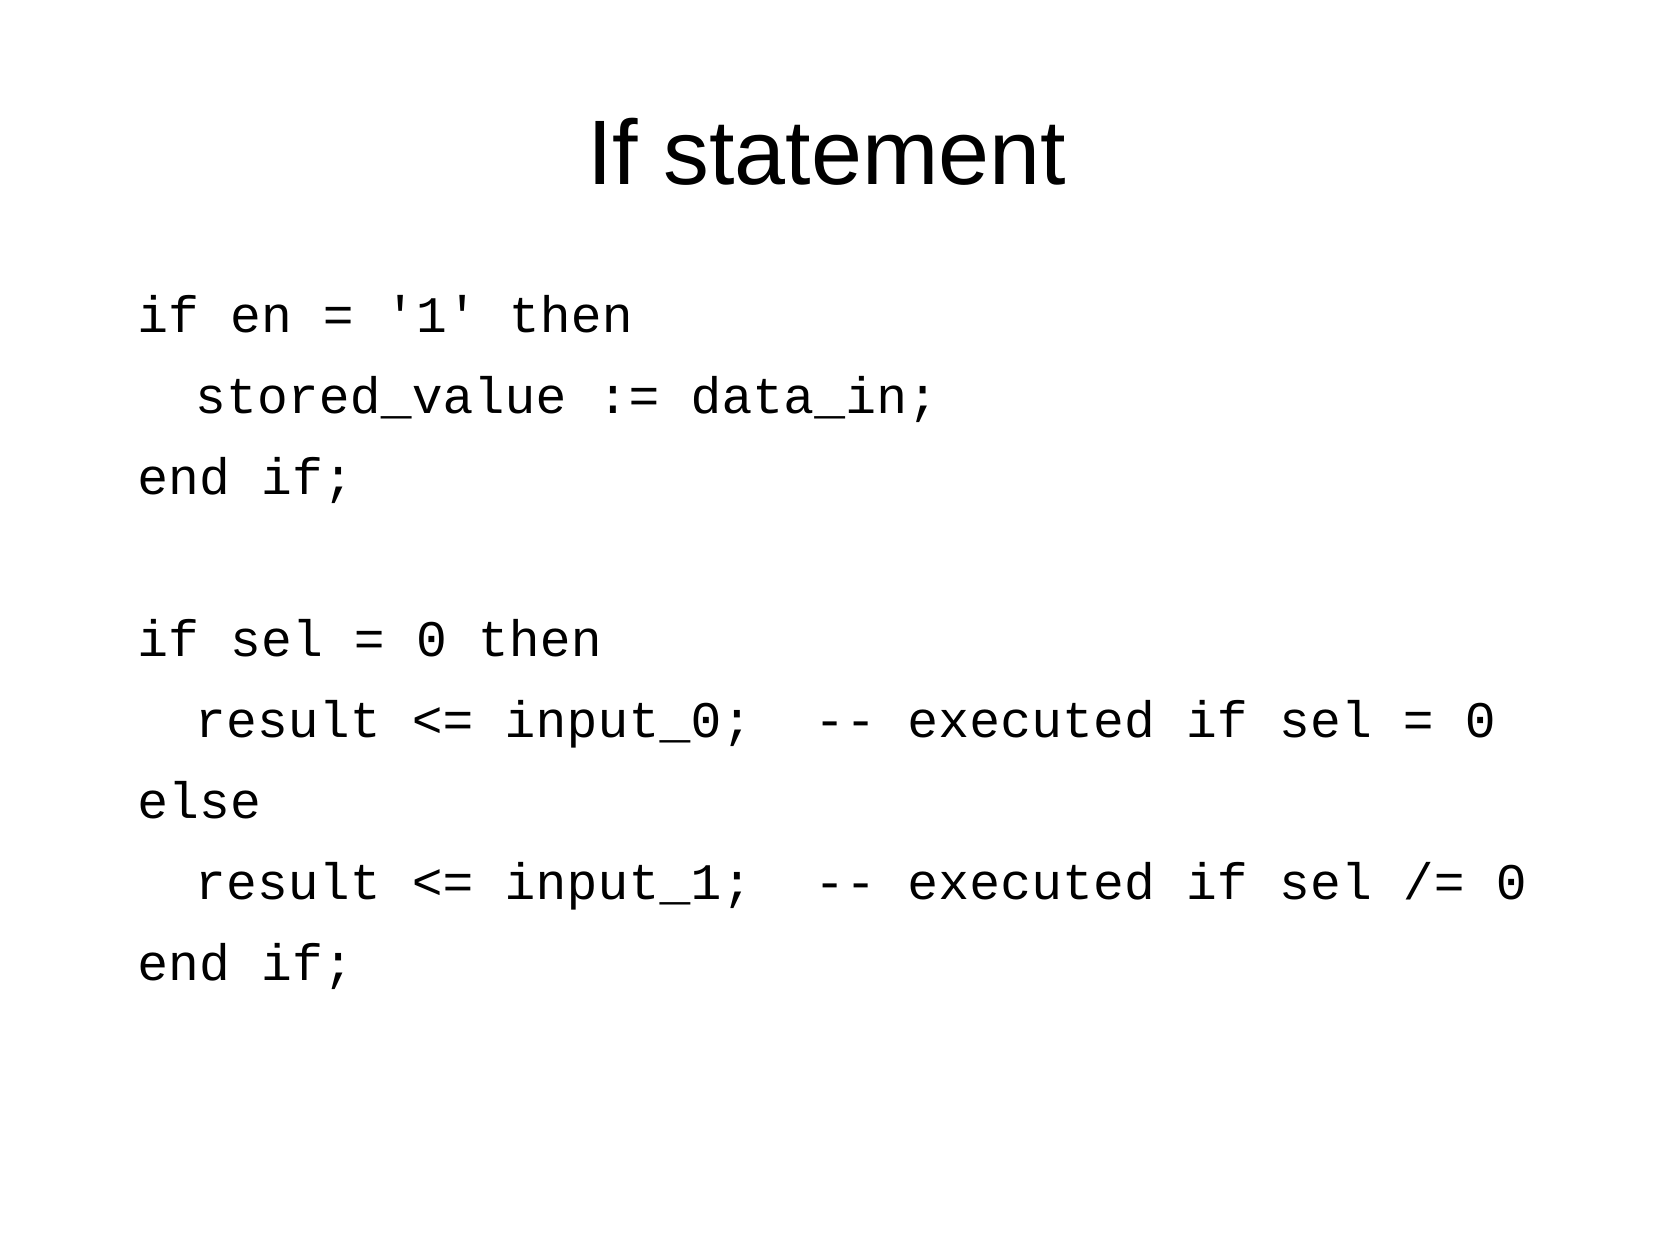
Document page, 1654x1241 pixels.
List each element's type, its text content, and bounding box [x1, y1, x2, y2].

list if en = '1' then stored_value := data_in; end if; if sel = 0 then result <= input_0; -- executed if sel = 0 else result <= input_1; -- executed if sel /= 0 end if; [82, 290, 1571, 1010]
title If statement [82, 49, 1571, 257]
